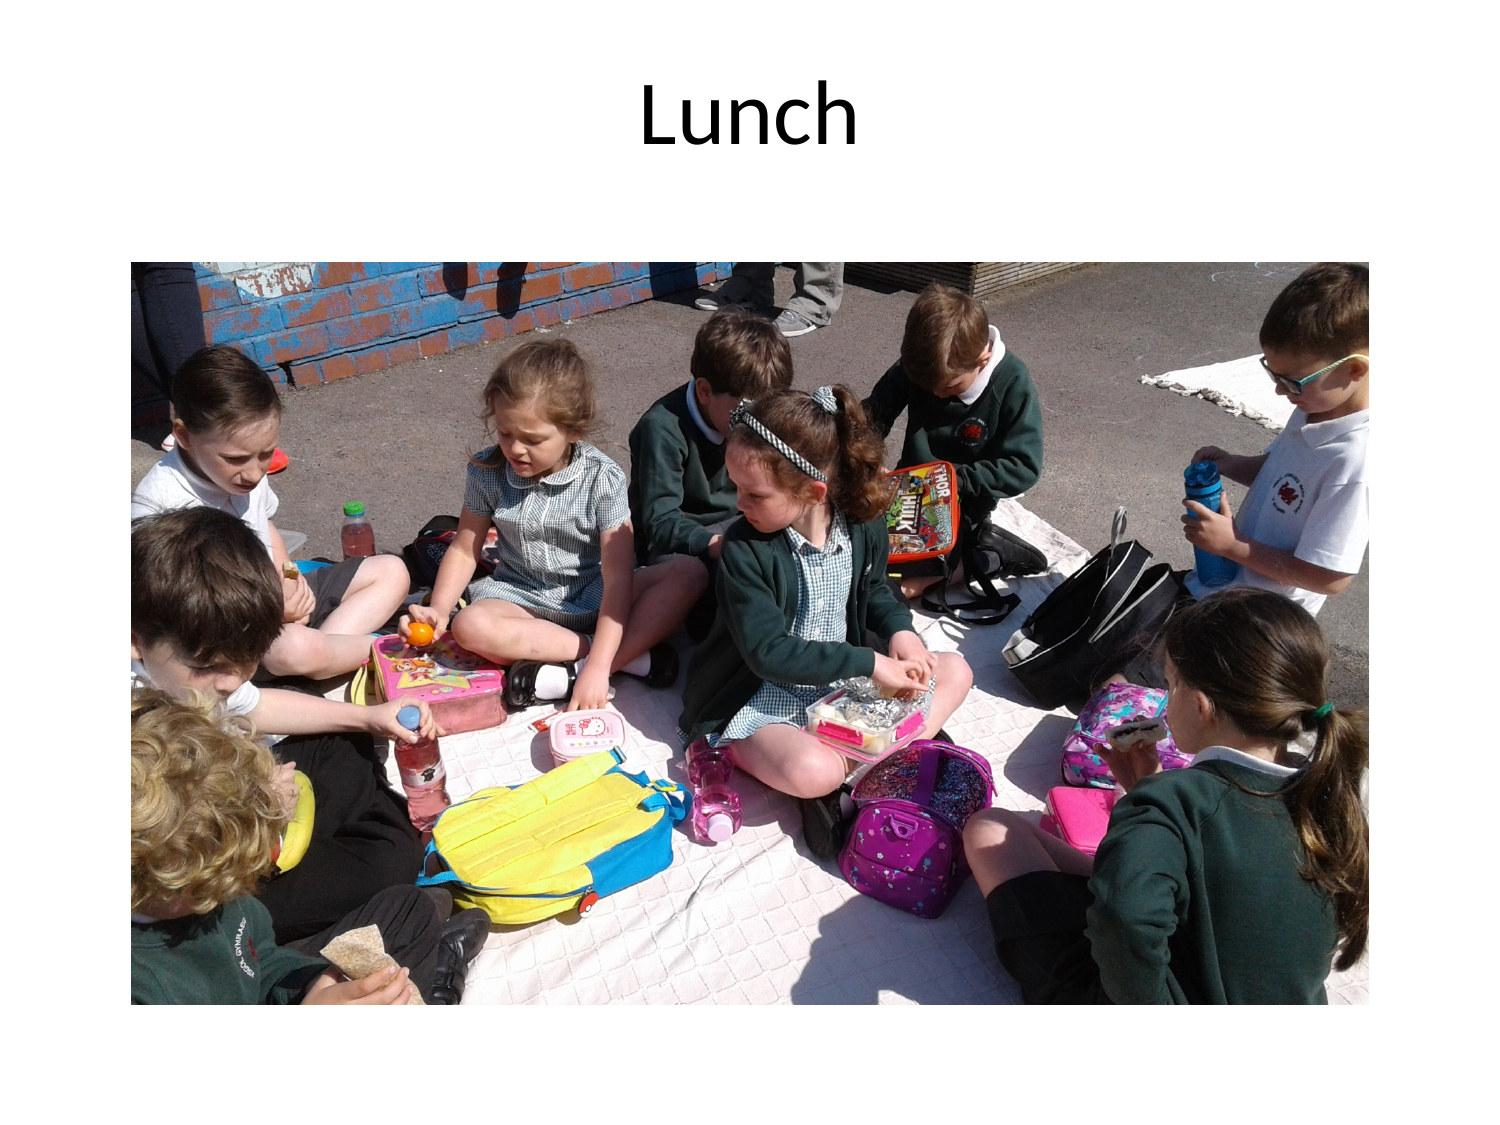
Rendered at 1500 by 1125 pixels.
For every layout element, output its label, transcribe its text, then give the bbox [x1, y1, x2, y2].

picture [131, 262, 1369, 1005]
title Lunch [75, 45, 1425, 233]
